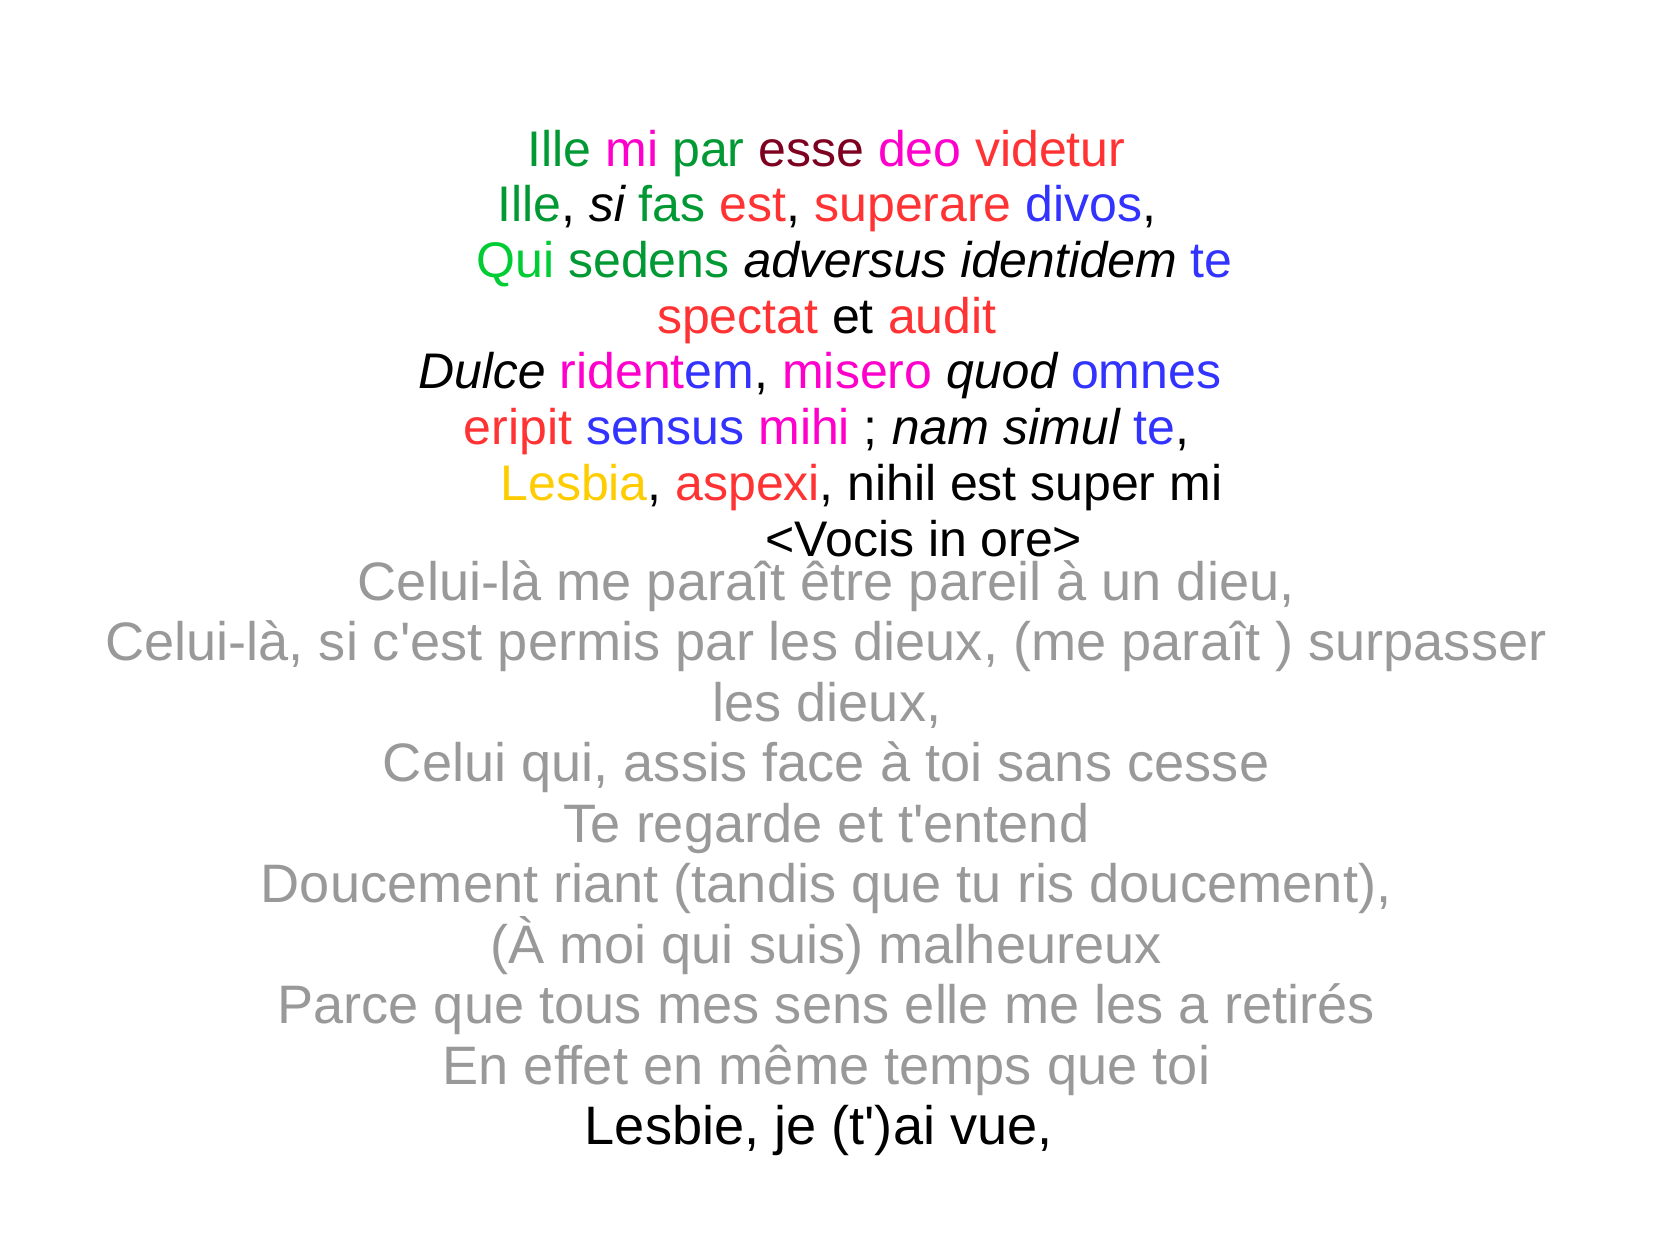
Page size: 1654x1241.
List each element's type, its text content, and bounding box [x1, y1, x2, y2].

title Ille mi par esse deo videtur Ille, si fas est, superare divos, Qui sedens adversus identidem te spectat et audit Dulce ridentem, misero quod omnes eripit sensus mihi ; nam simul te, Lesbia, aspexi, nihil est super mi <Vocis in ore> [82, 49, 1571, 550]
subtitle Celui-là me paraît être pareil à un dieu, Celui-là, si c'est permis par les dieux, (me paraît ) surpasser les dieux, Celui qui, assis face à toi sans cesse Te regarde et t'entend Doucement riant (tandis que tu ris doucement), (À moi qui suis) malheureux Parce que tous mes sens elle me les a retirés En effet en même temps que toi Lesbie, je (t')ai vue, [82, 550, 1571, 1232]
